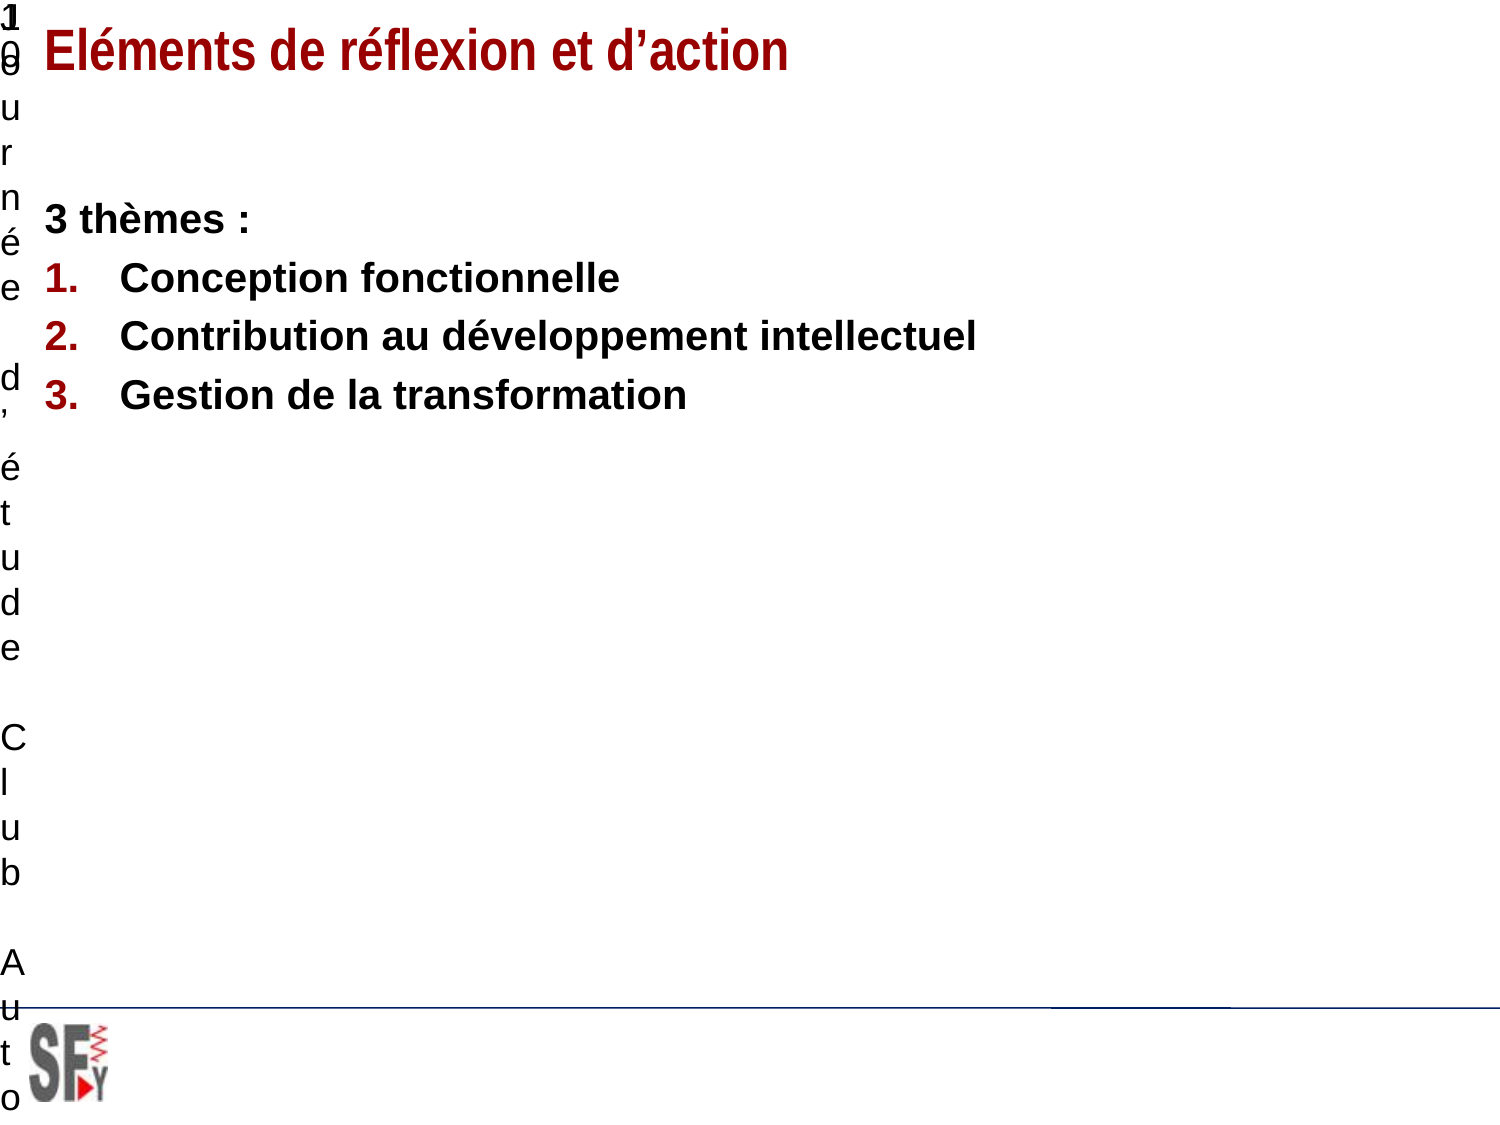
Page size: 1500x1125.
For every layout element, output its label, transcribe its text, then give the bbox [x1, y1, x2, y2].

list 3 thèmes : Conception fonctionnelle Contribution au développement intellectuel Gestion de la transformation [29, 184, 1471, 988]
picture [29, 1023, 108, 1102]
title Eléments de réflexion et d’action [29, 12, 1471, 138]
